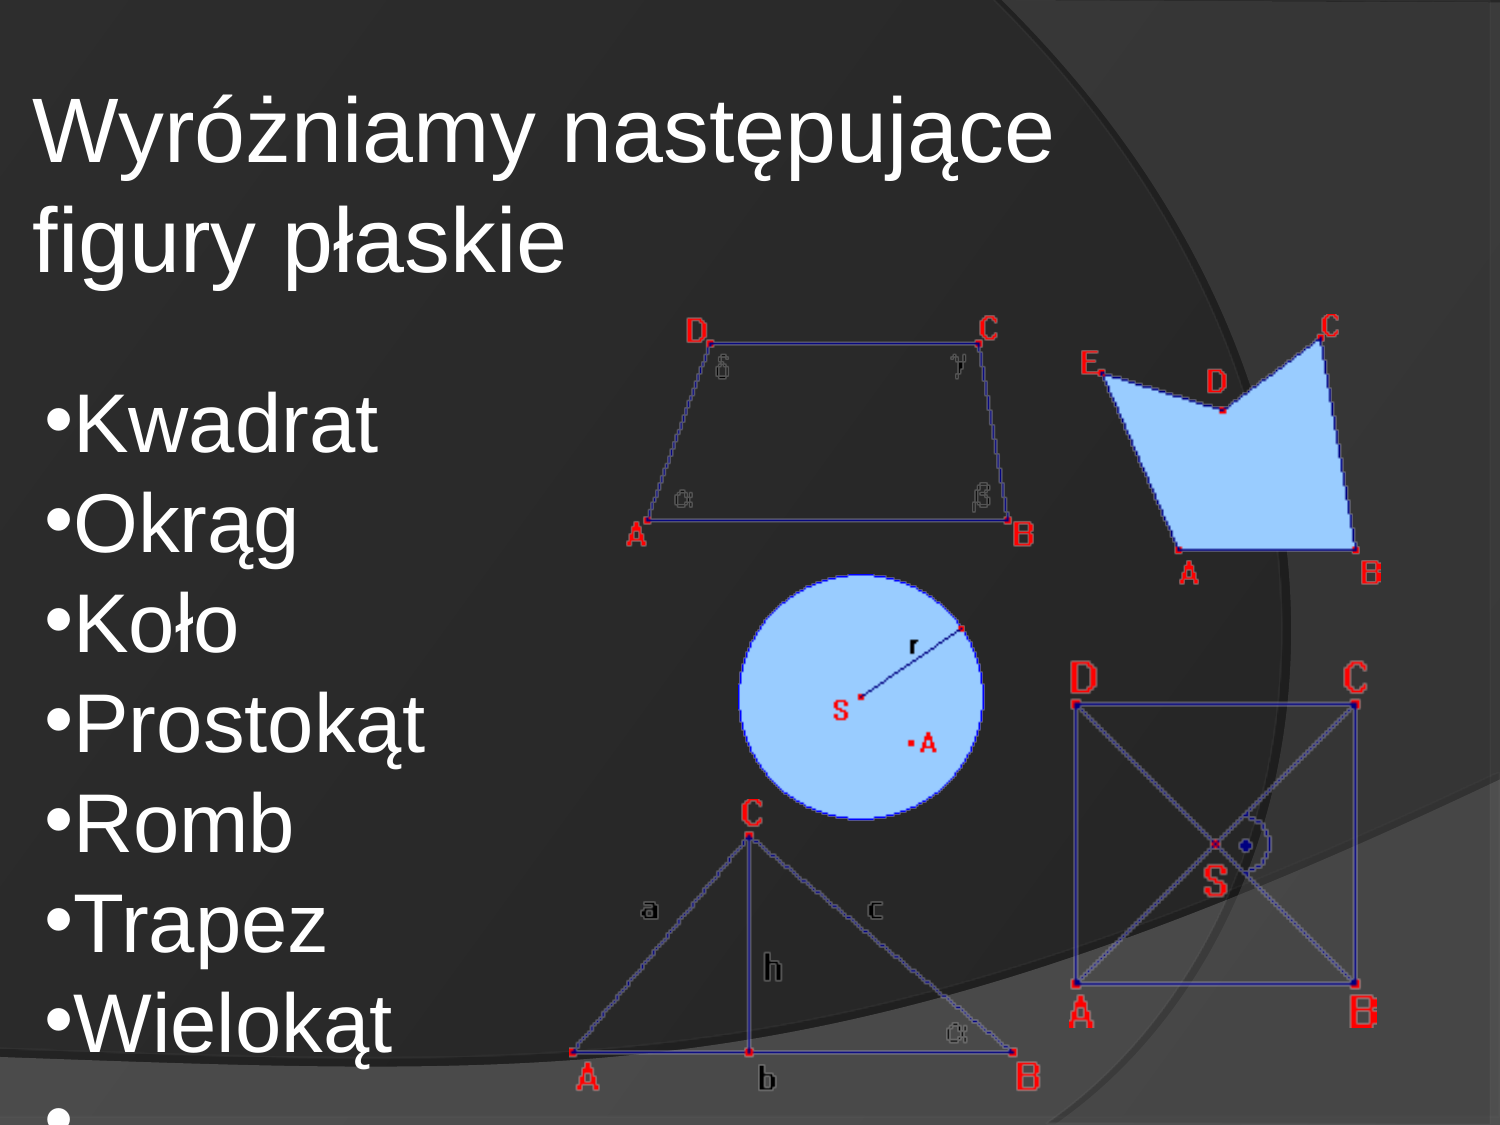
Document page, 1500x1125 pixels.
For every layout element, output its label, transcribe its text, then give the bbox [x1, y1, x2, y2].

text_box Kwadrat Okrąg Koło Prostokąt Romb Trapez Wielokąt [29, 362, 1455, 1125]
picture [1080, 314, 1381, 587]
subtitle Wyróżniamy następujące figury płaskie [17, 3, 1081, 291]
picture [569, 574, 1046, 1095]
picture [1069, 657, 1377, 1028]
picture [625, 314, 1046, 549]
